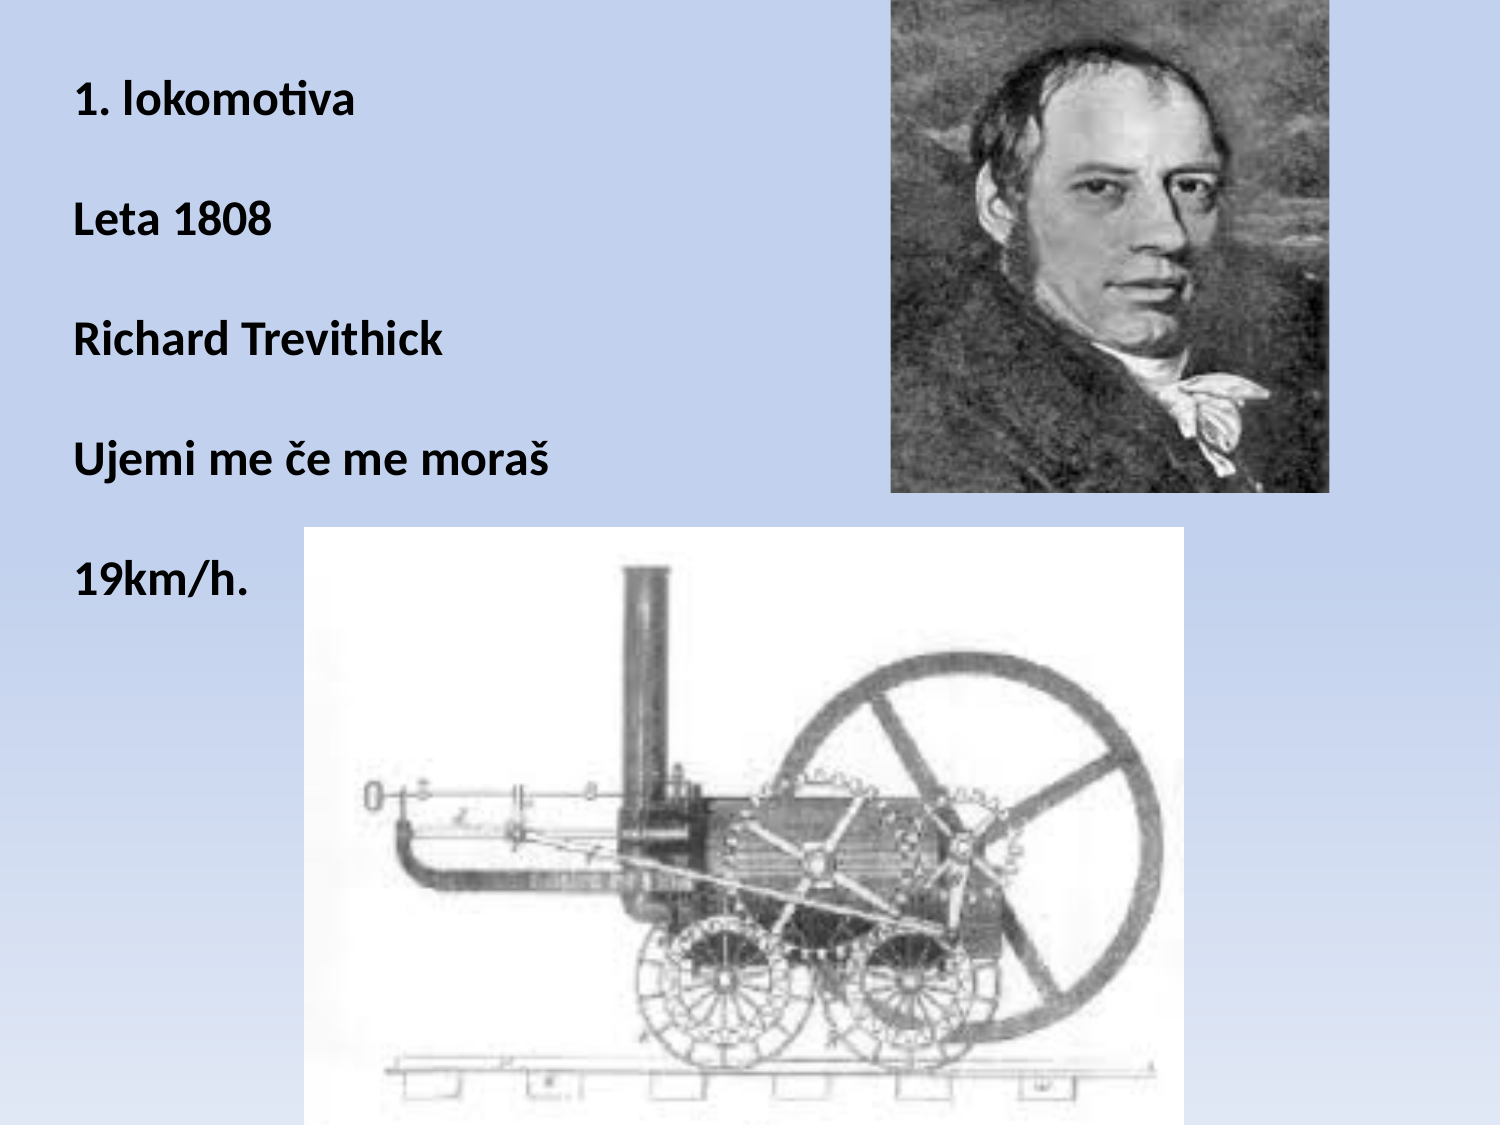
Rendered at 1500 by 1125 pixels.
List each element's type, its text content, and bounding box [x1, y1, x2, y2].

text_box 1. lokomotiva Leta 1808 Richard Trevithick Ujemi me če me moraš 19km/h. [58, 58, 610, 674]
picture [890, 0, 1330, 493]
picture [304, 527, 1184, 1125]
